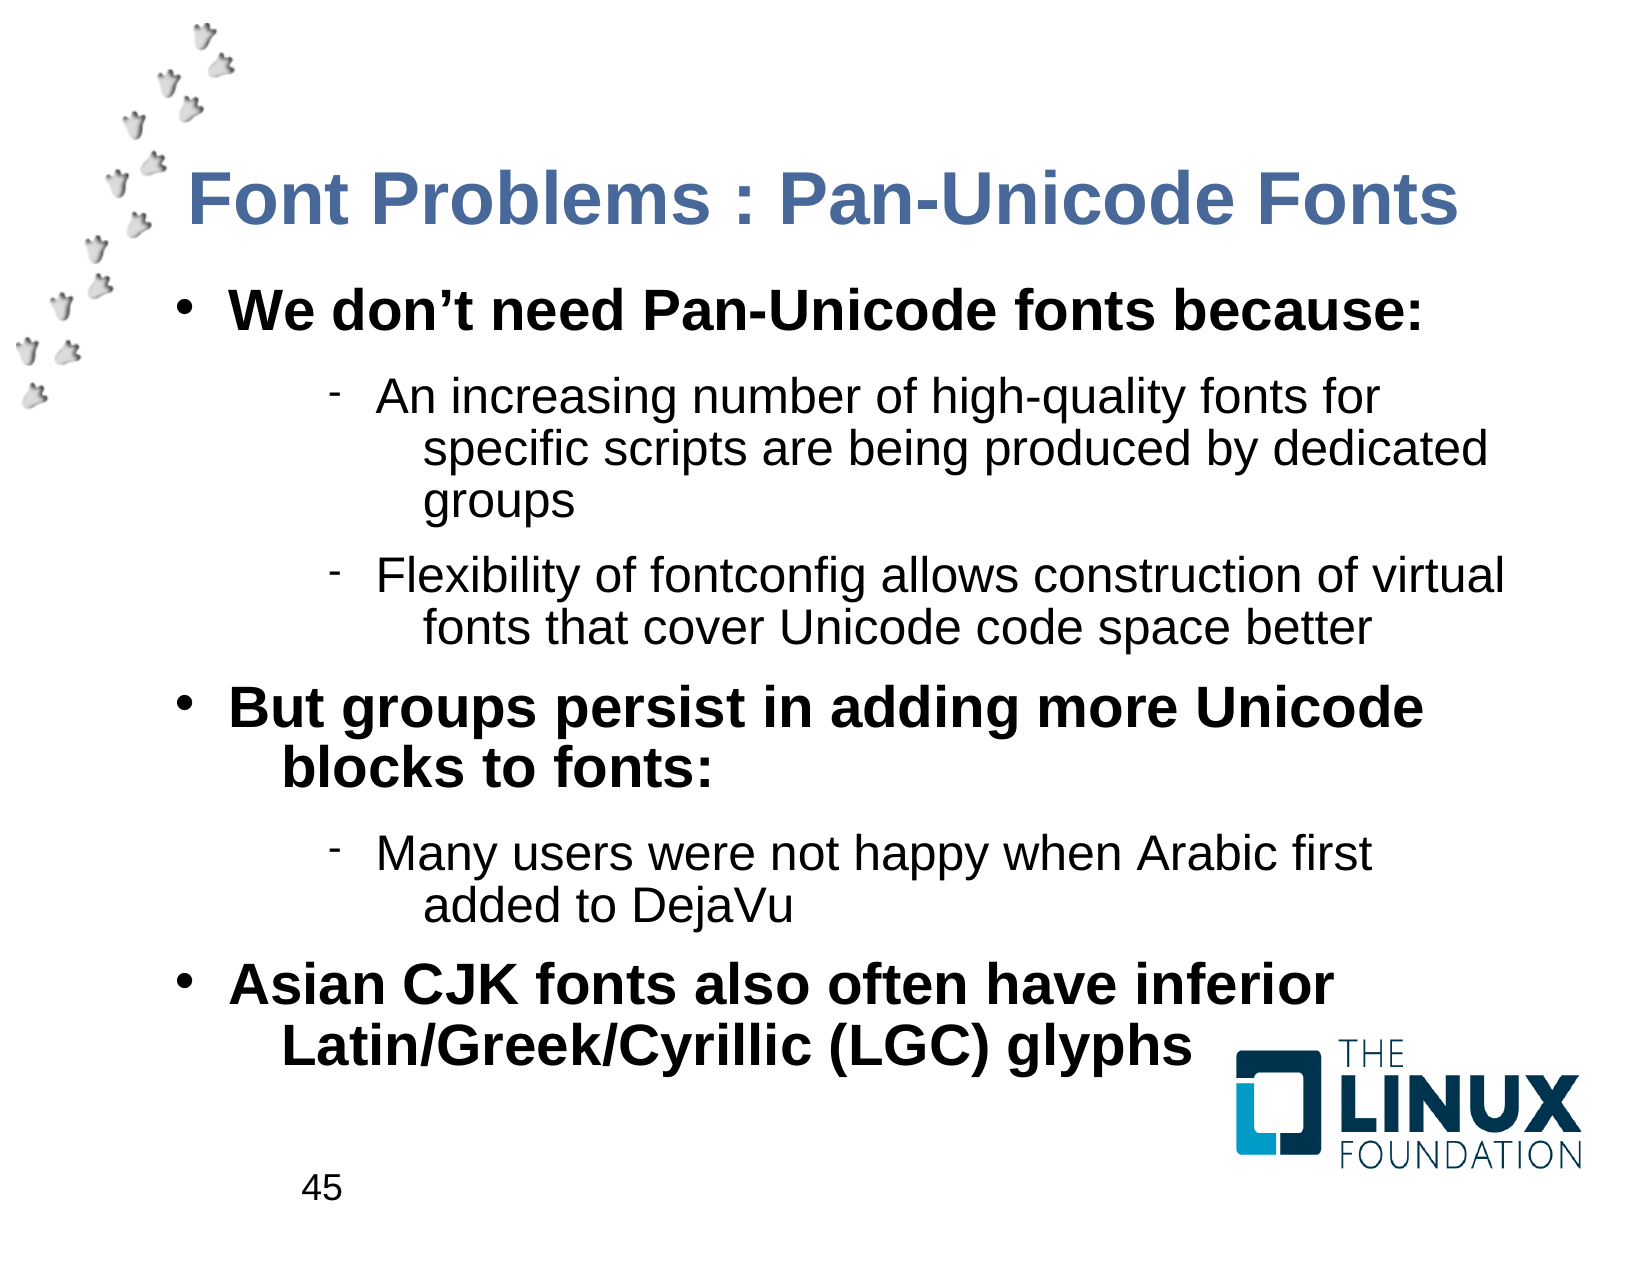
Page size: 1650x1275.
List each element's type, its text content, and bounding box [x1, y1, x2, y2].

list We don’t need Pan-Unicode fonts because: An increasing number of high-quality fonts for specific scripts are being produced by dedicated groups Flexibility of fontconfig allows construction of virtual fonts that cover Unicode code space better But groups persist in adding more Unicode blocks to fonts: Many users were not happy when Arabic first added to DejaVu Asian CJK fonts also often have inferior Latin/Greek/Cyrillic (LGC) glyphs [139, 282, 1520, 1047]
picture [1216, 1012, 1613, 1200]
picture [16, 23, 235, 430]
title Font Problems : Pan-Unicode Fonts [135, 104, 1515, 299]
